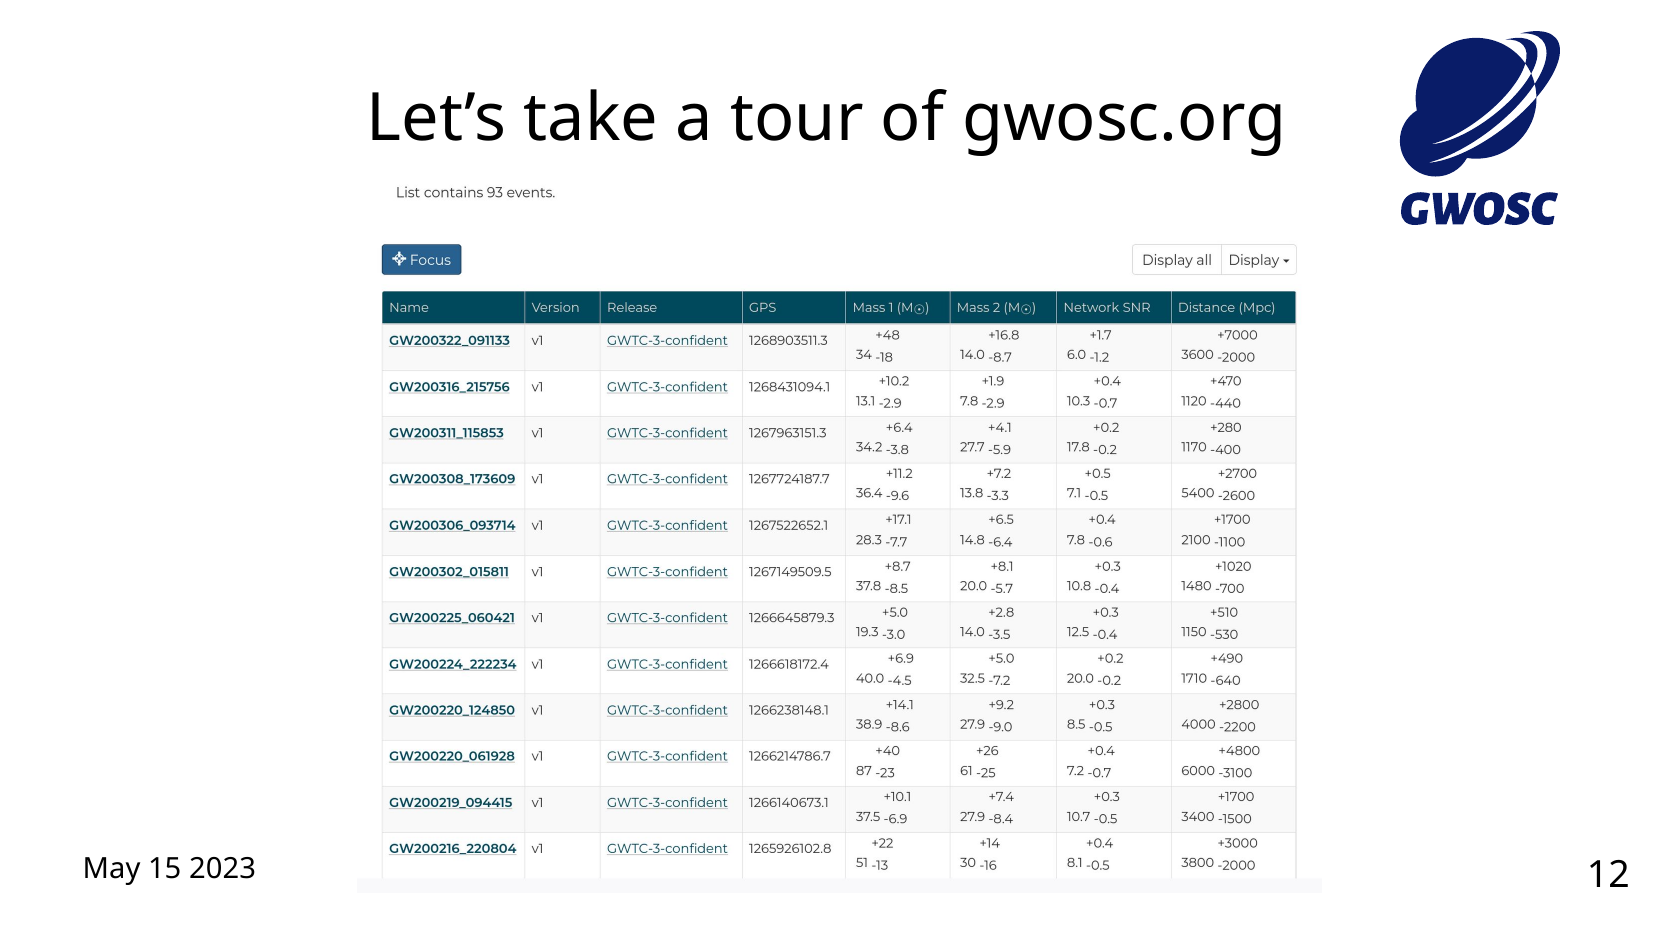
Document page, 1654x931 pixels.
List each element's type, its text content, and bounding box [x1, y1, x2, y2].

title Let’s take a tour of gwosc.org [82, 37, 1399, 193]
title Let’s take a tour of gwosc.org [1561, 37, 1571, 193]
picture [1399, 31, 1561, 226]
picture [357, 172, 1322, 893]
